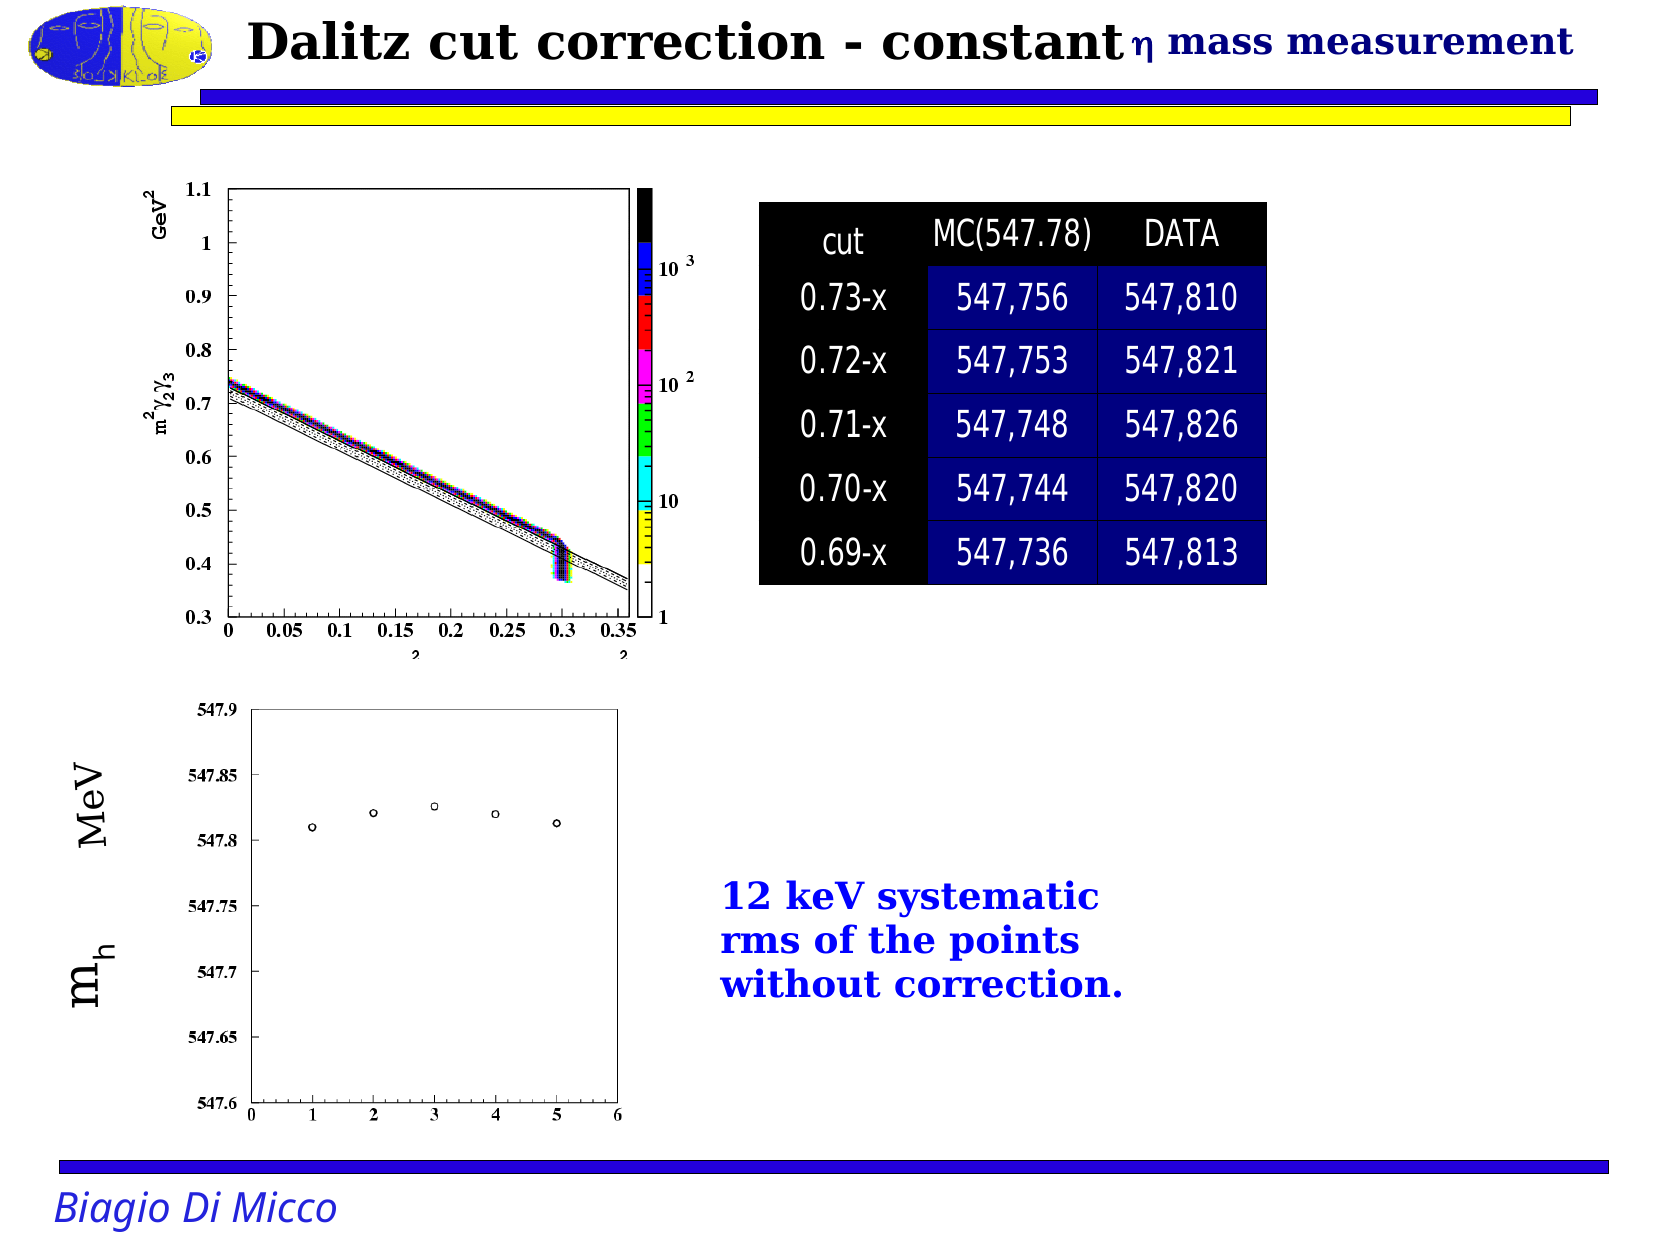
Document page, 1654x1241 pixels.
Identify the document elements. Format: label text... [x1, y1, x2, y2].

text_box MeV [64, 738, 116, 852]
chart [757, 200, 1654, 587]
text_box Dalitz cut correction - constant [246, 12, 1130, 72]
picture [20, 2, 220, 89]
text_box 12 keV systematic rms of the points without correction. [720, 874, 1148, 1007]
text_box mh [51, 932, 125, 1011]
picture [129, 133, 701, 1157]
